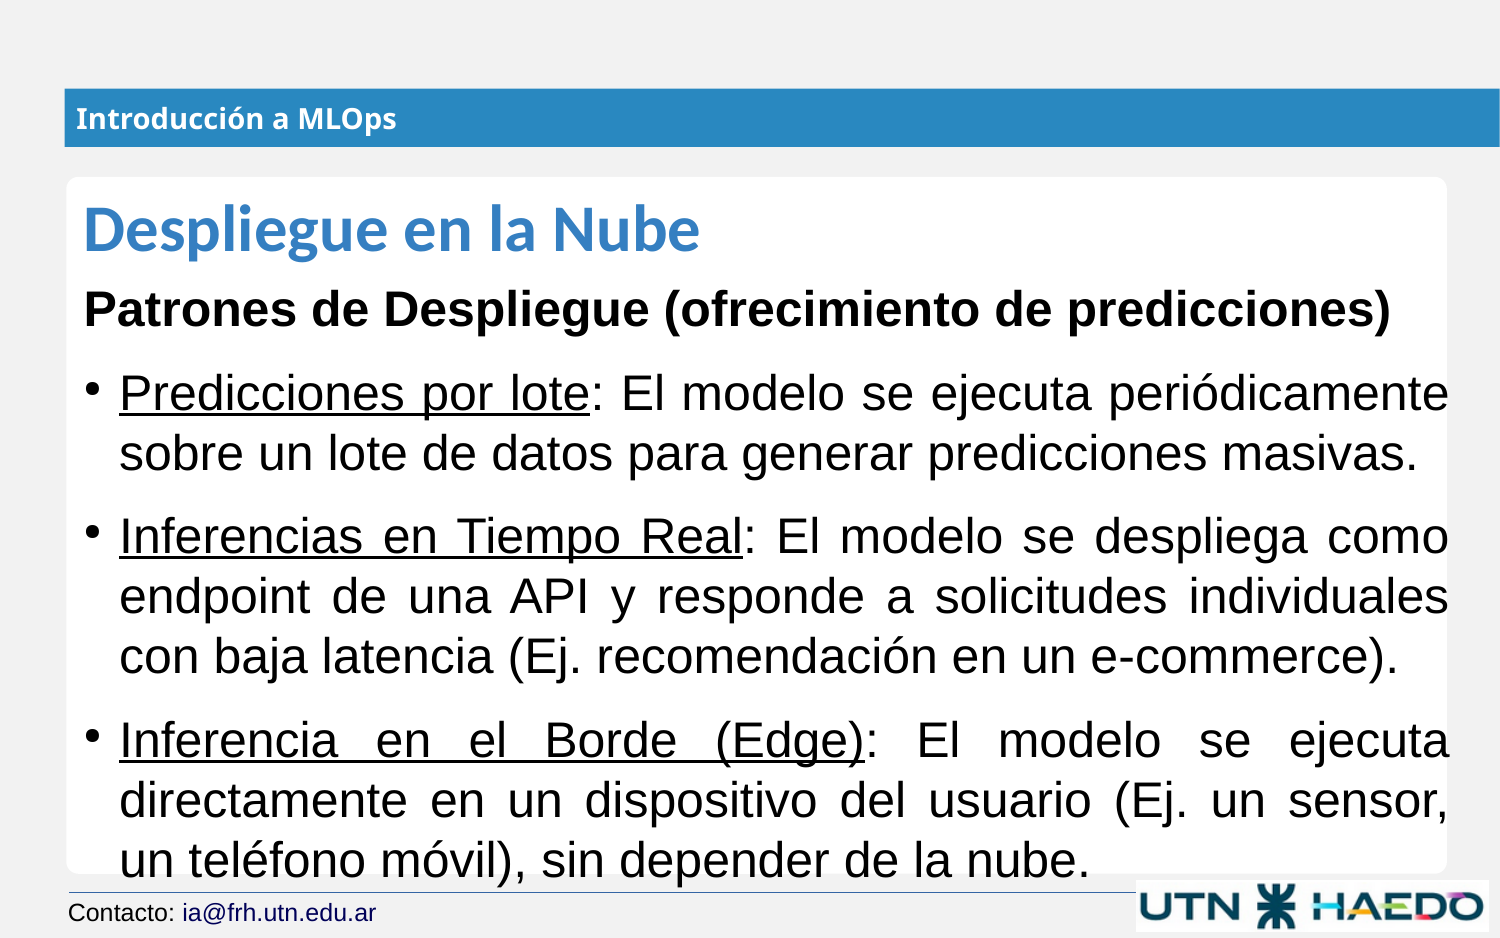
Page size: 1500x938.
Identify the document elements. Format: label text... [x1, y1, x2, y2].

picture [1136, 880, 1489, 932]
text_box Despliegue en la Nube Patrones de Despliegue (ofrecimiento de predicciones) Predicciones por lote: El modelo se ejecuta periódicamente sobre un lote de datos para generar predicciones masivas. Inferencias en Tiempo Real: El modelo se despliega como endpoint de una API y responde a solicitudes individuales con baja latencia (Ej. recomendación en un e-commerce). Inferencia en el Borde (Edge): El modelo se ejecuta directamente en un dispositivo del usuario (Ej. un sensor, un teléfono móvil), sin depender de la nube. [68, 177, 1465, 874]
text_box Introducción a MLOps [64, 88, 1500, 147]
